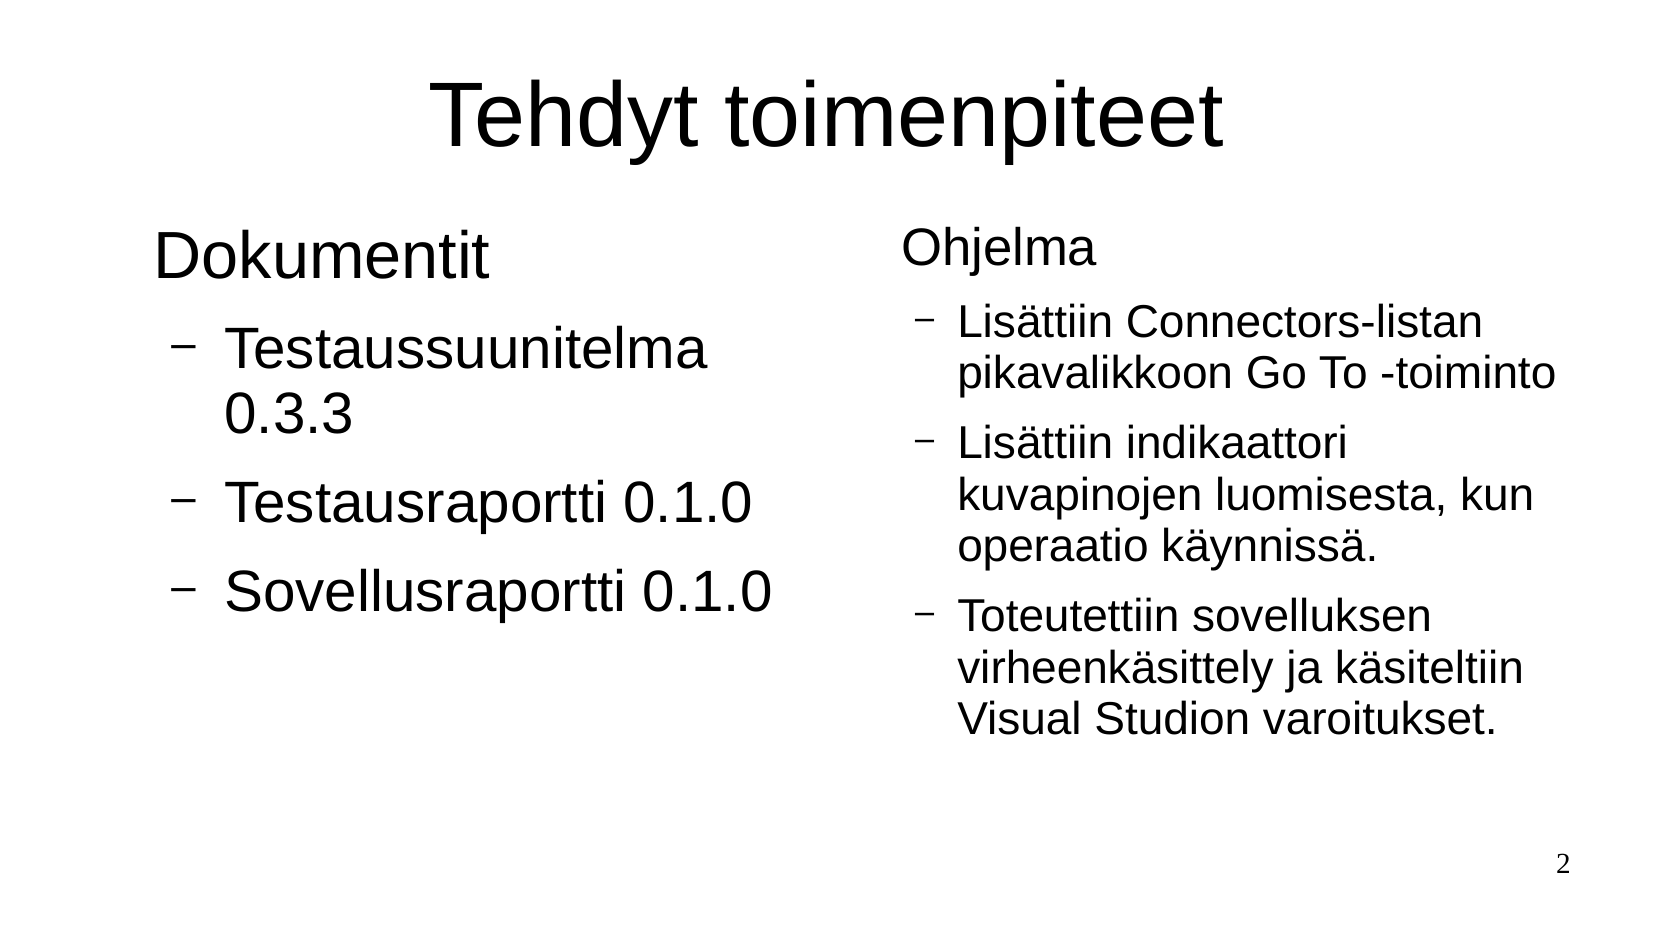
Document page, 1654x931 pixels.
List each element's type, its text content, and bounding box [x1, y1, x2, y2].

list Ohjelma Lisättiin Connectors-listan pikavalikkoon Go To -toiminto Lisättiin indikaattori kuvapinojen luomisesta, kun operaatio käynnissä. Toteutettiin sovelluksen virheenkäsittely ja käsiteltiin Visual Studion varoitukset. [845, 217, 1572, 758]
list Dokumentit Testaussuunitelma 0.3.3 Testausraportti 0.1.0 Sovellusraportti 0.1.0 [82, 217, 809, 758]
title Tehdyt toimenpiteet [82, 37, 1571, 193]
